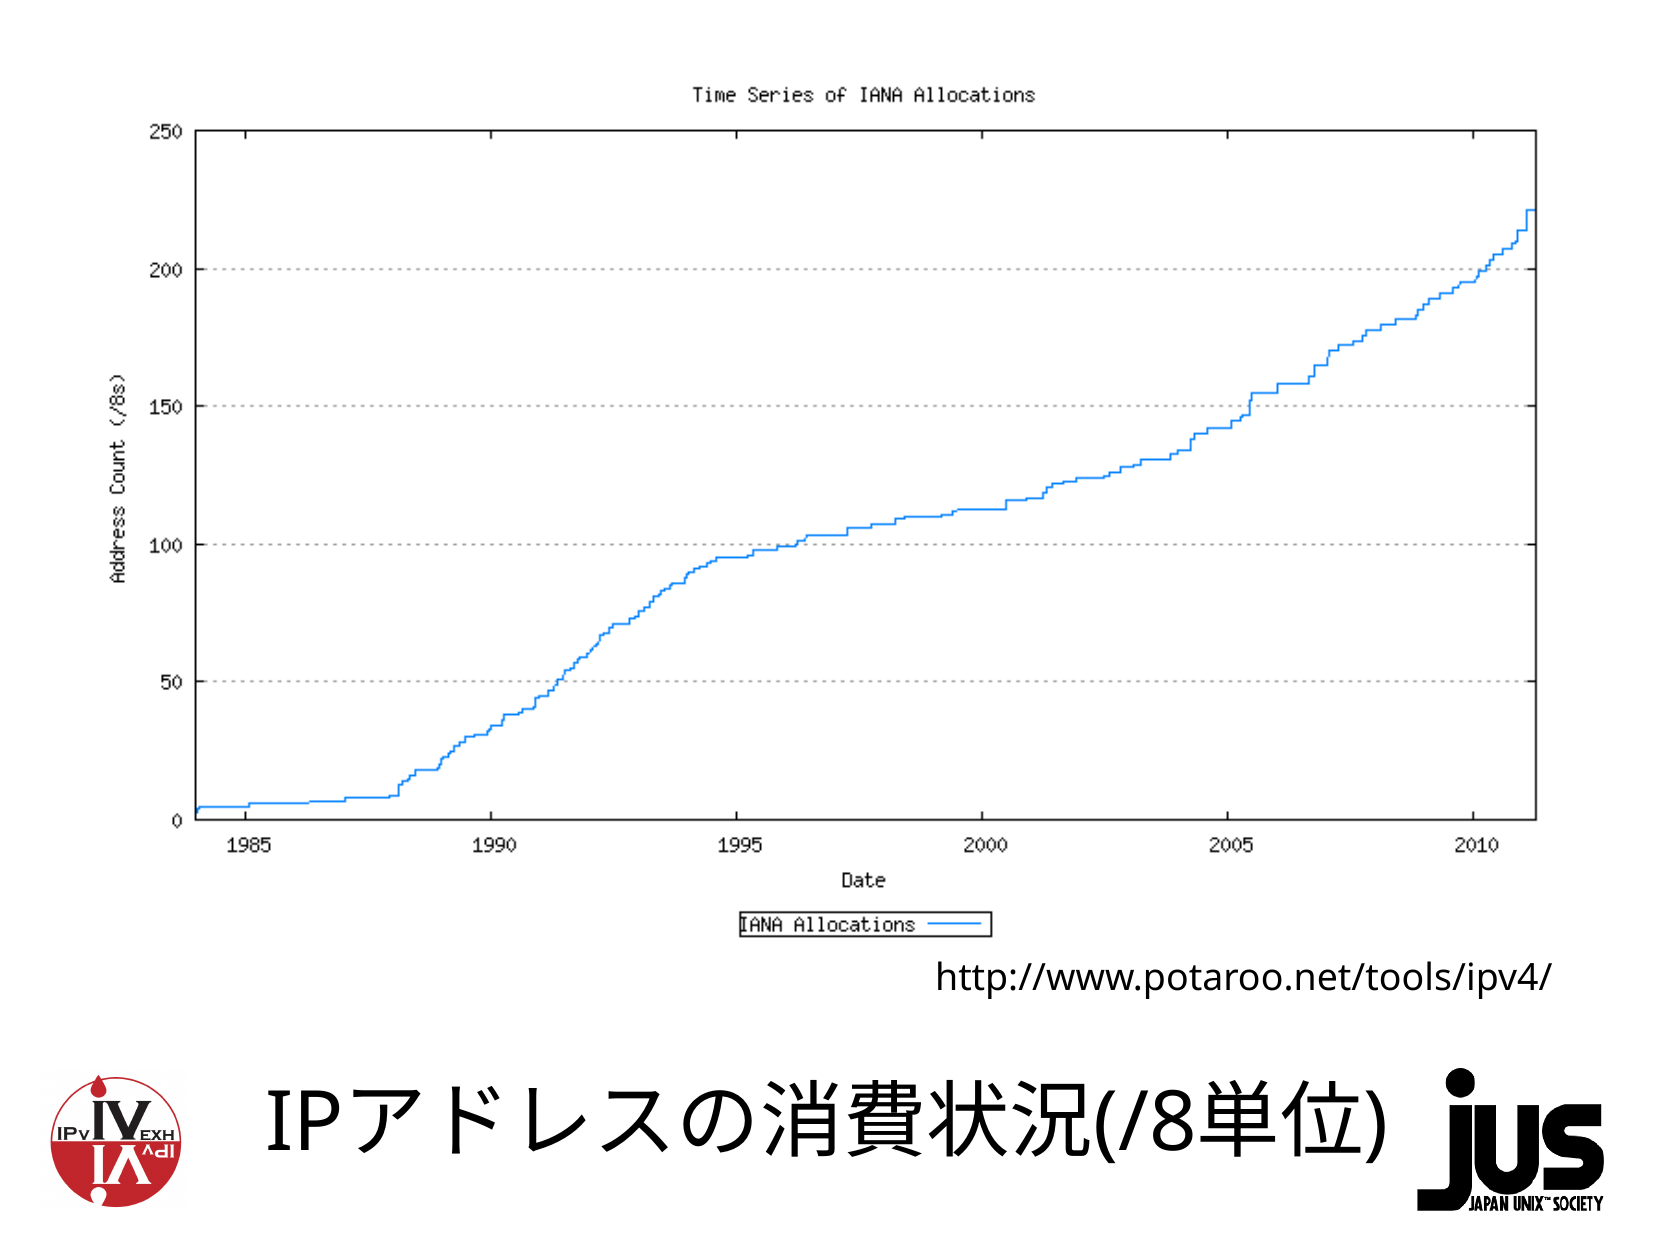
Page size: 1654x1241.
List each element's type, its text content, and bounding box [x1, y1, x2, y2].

picture [41, 1068, 190, 1210]
picture [88, 58, 1565, 945]
picture [1417, 1068, 1604, 1211]
text_box http://www.potaroo.net/tools/ipv4/ [920, 943, 1590, 999]
title IPアドレスの消費状況(/8単位) [250, 1048, 1403, 1182]
